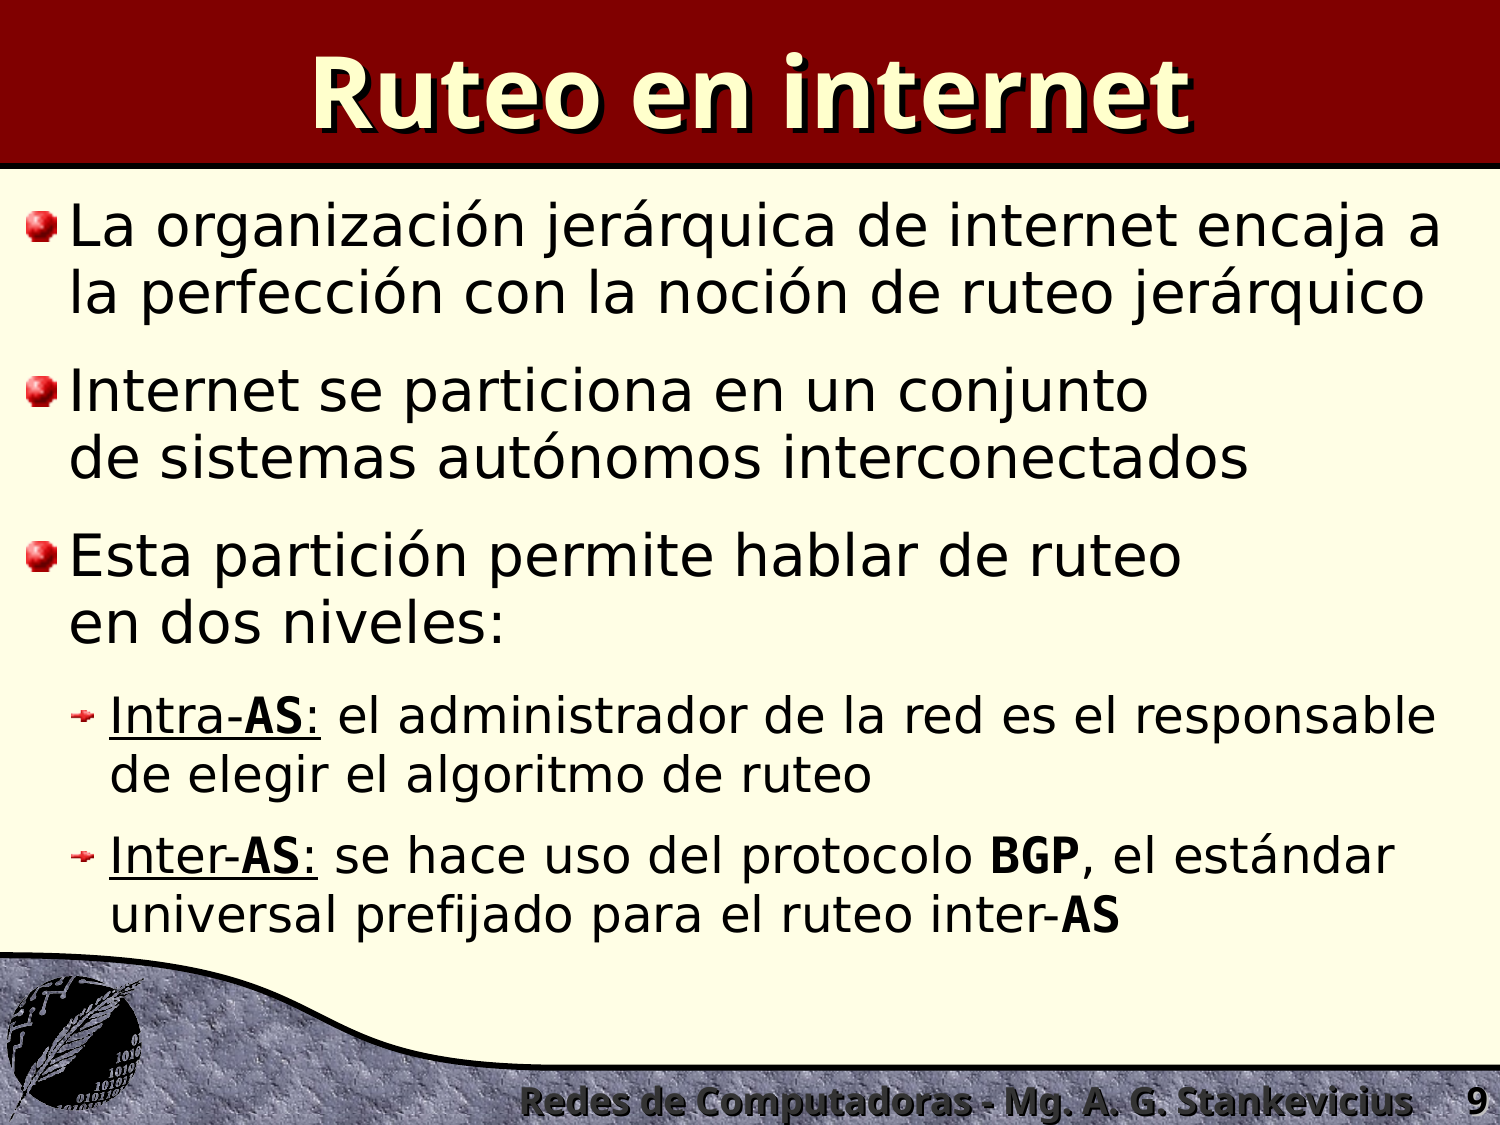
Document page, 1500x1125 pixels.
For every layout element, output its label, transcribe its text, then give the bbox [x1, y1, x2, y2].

picture [0, 959, 1500, 1125]
list La organización jerárquica de internet encaja a la perfección con la noción de ruteo jerárquico Internet se particiona en un conjunto de sistemas autónomos interconectados Esta partición permite hablar de ruteo en dos niveles: Intra-AS: el administrador de la red es el responsable de elegir el algoritmo de ruteo Inter-AS: se hace uso del protocolo BGP, el estándar universal prefijado para el ruteo inter-AS [11, 192, 1486, 944]
title Ruteo en internet [15, 5, 1485, 160]
picture [1047, 1100, 1054, 1110]
picture [790, 1100, 795, 1110]
